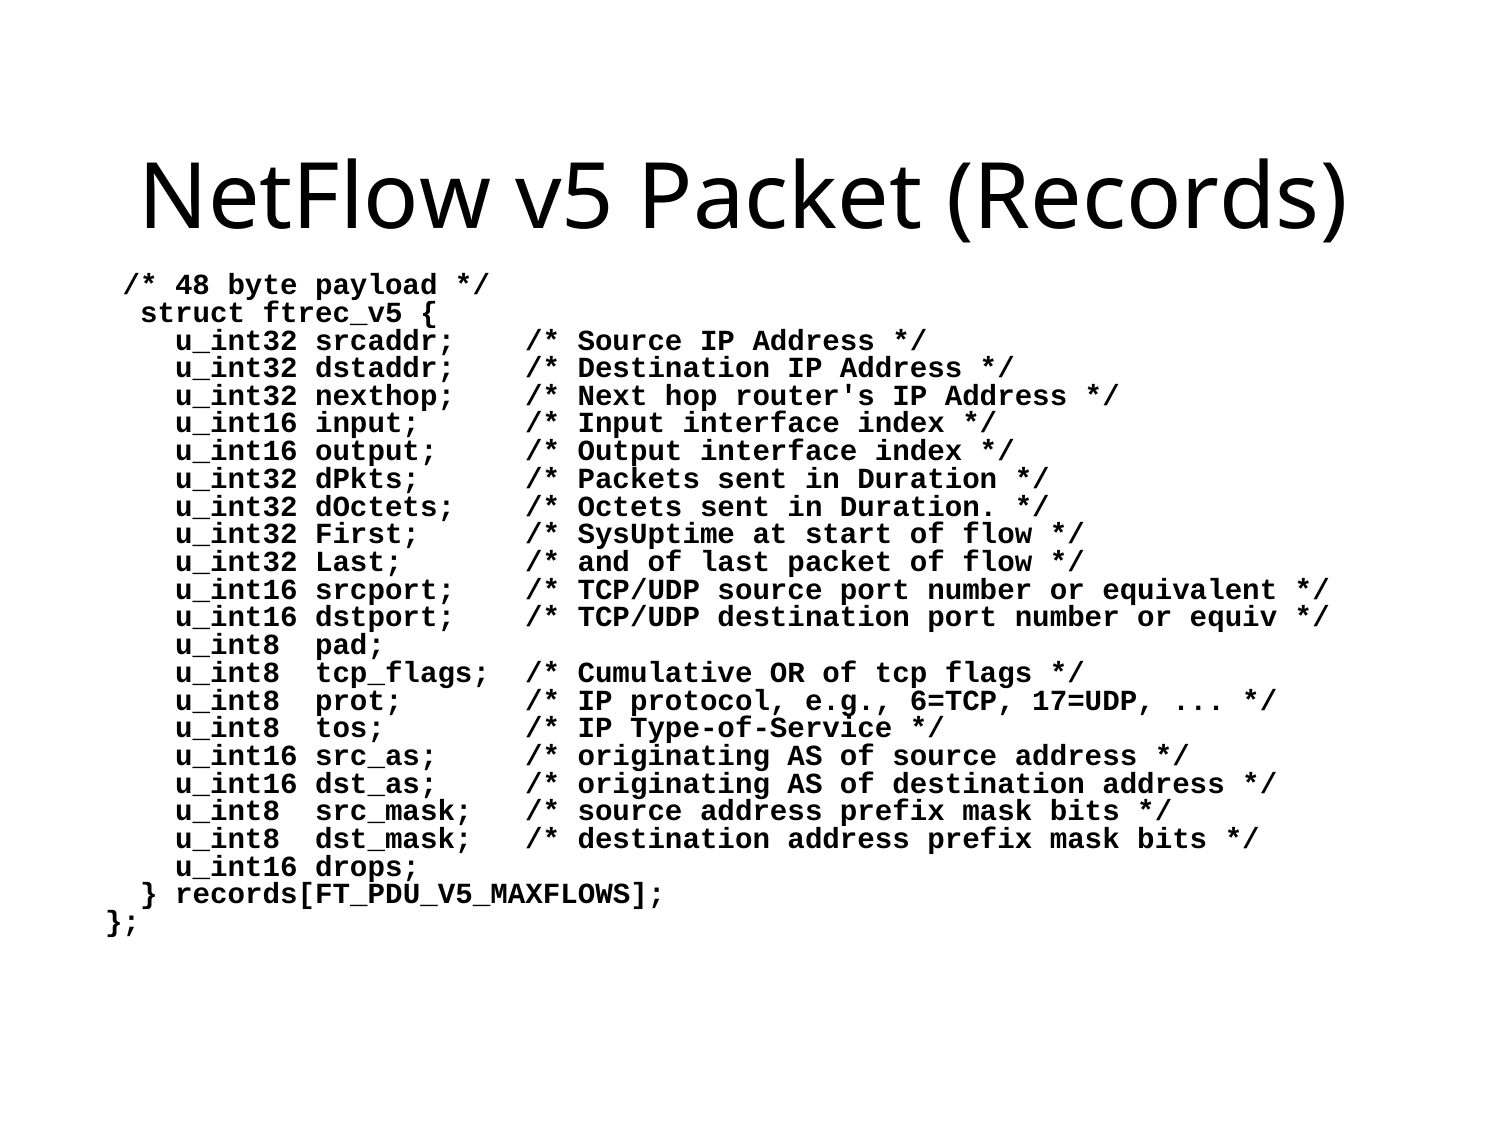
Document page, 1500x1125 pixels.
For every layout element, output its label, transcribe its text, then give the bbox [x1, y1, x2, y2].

text_box /* 48 byte payload */ struct ftrec_v5 { u_int32 srcaddr; /* Source IP Address */ u_int32 dstaddr; /* Destination IP Address */ u_int32 nexthop; /* Next hop router's IP Address */ u_int16 input; /* Input interface index */ u_int16 output; /* Output interface index */ u_int32 dPkts; /* Packets sent in Duration */ u_int32 dOctets; /* Octets sent in Duration. */ u_int32 First; /* SysUptime at start of flow */ u_int32 Last; /* and of last packet of flow */ u_int16 srcport; /* TCP/UDP source port number or equivalent */ u_int16 dstport; /* TCP/UDP destination port number or equiv */ u_int8 pad; u_int8 tcp_flags; /* Cumulative OR of tcp flags */ u_int8 prot; /* IP protocol, e.g., 6=TCP, 17=UDP, ... */ u_int8 tos; /* IP Type-of-Service */ u_int16 src_as; /* originating AS of source address */ u_int16 dst_as; /* originating AS of destination address */ u_int8 src_mask; /* source address prefix mask bits */ u_int8 dst_mask; /* destination address prefix mask bits */ u_int16 drops; } records[FT_PDU_V5_MAXFLOWS]; }; [99, 272, 1388, 1042]
title NetFlow v5 Packet (Records)‏ [112, 62, 1388, 272]
